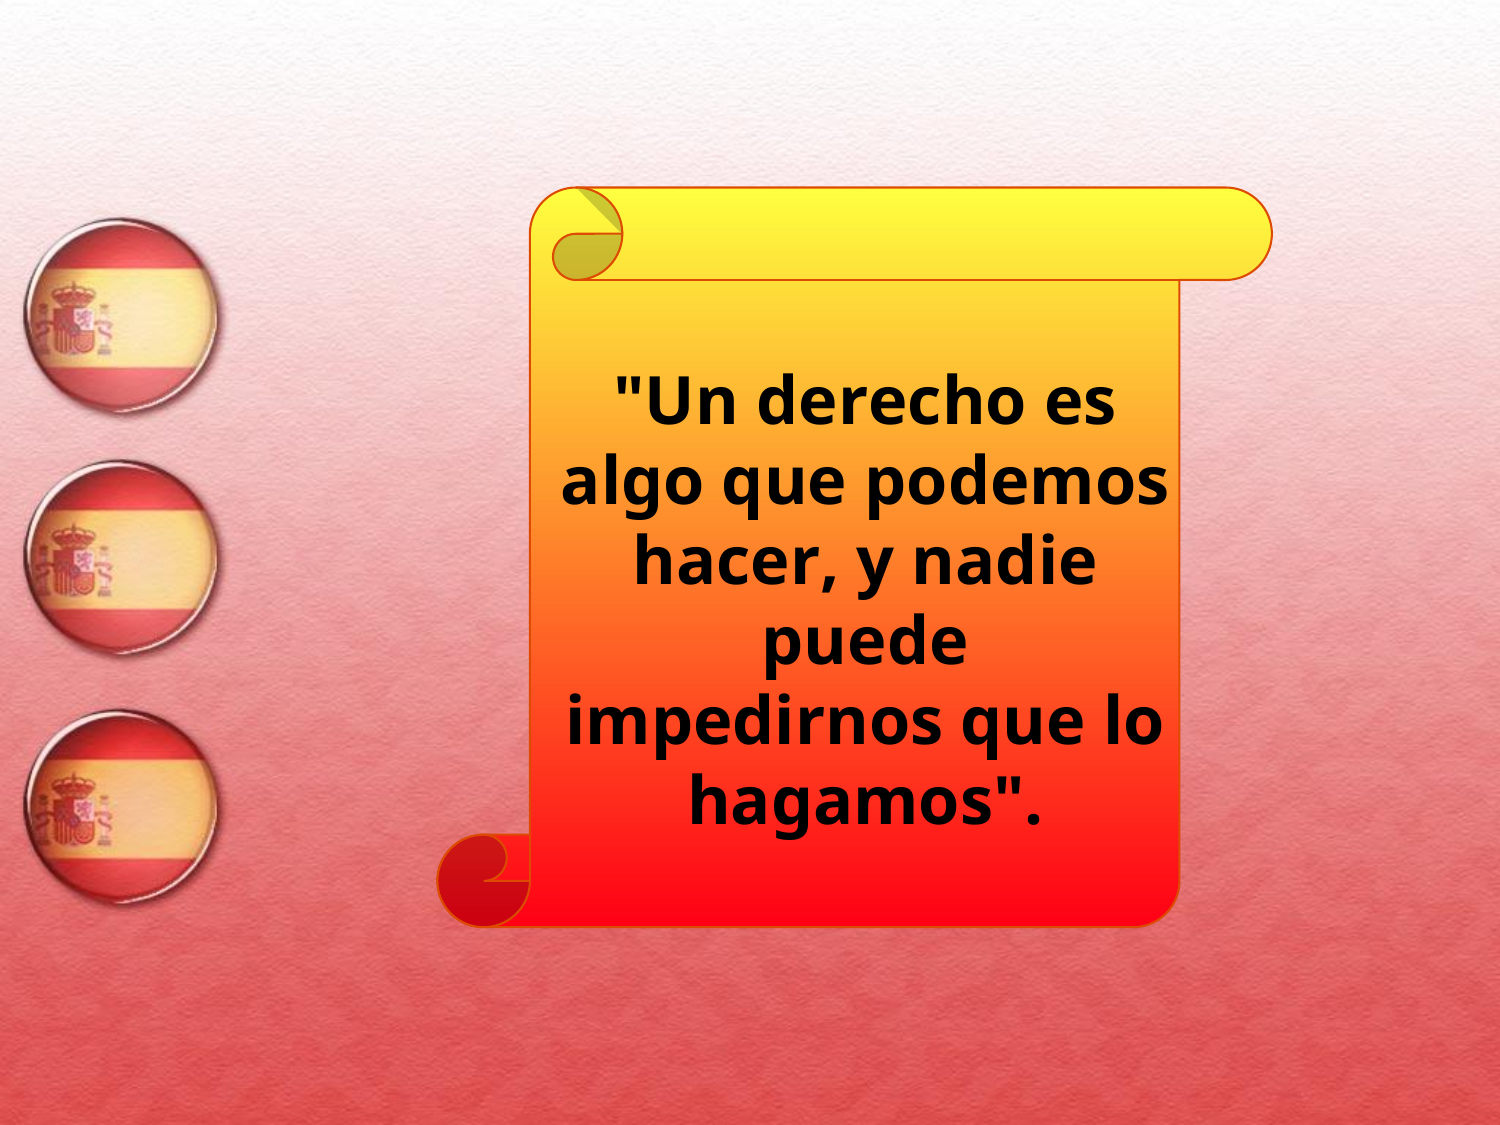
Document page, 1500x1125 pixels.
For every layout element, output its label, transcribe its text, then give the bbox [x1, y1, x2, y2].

text_box [437, 187, 1272, 928]
picture [0, 0, 1500, 1125]
text_box "Un derecho es algo que podemos hacer, y nadie puede impedirnos que lo hagamos". [537, 350, 1194, 956]
